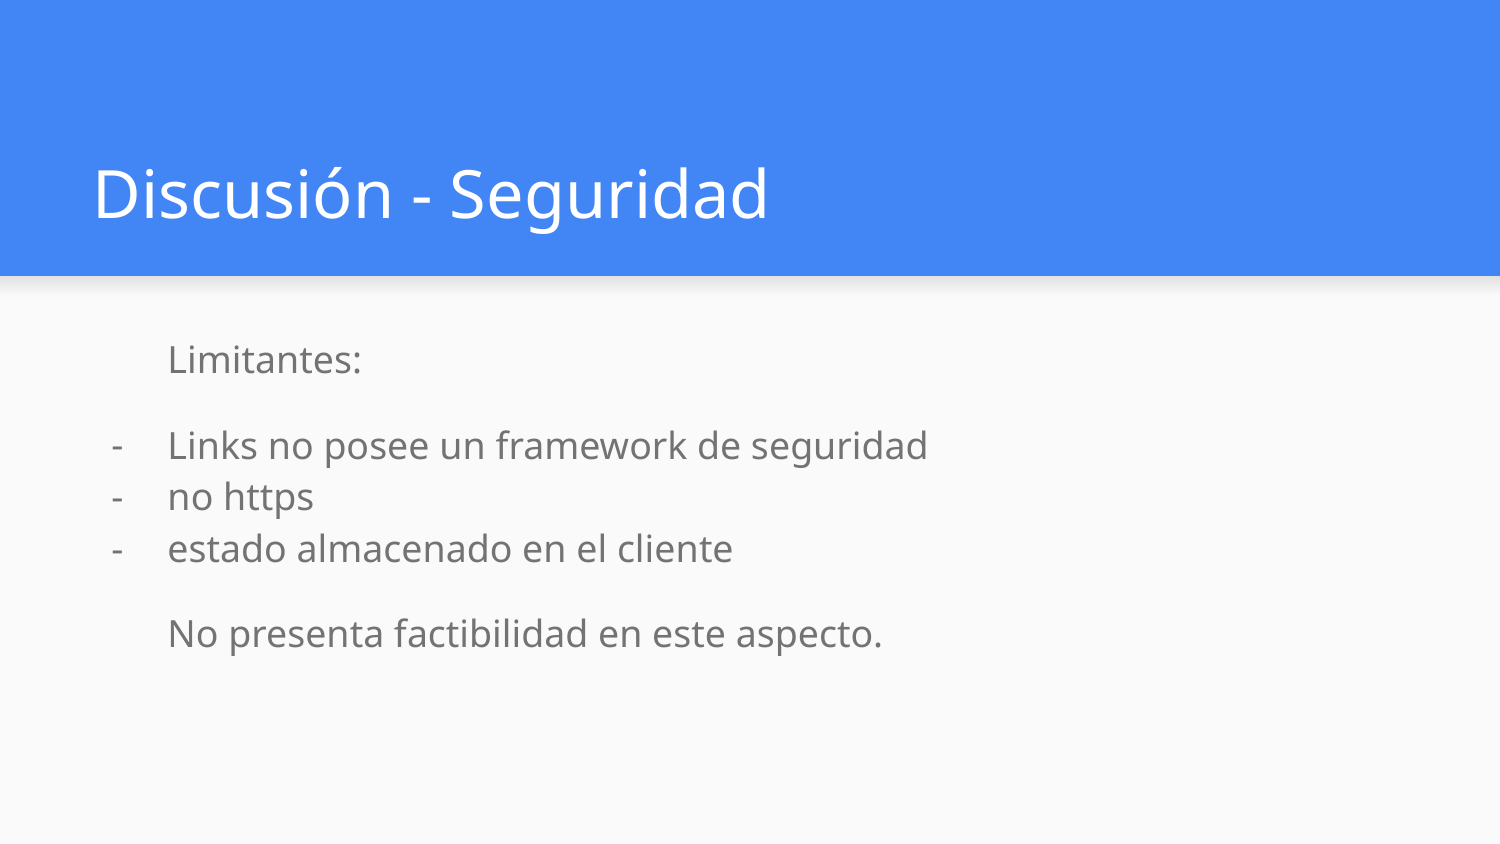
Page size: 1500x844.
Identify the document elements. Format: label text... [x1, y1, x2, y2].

title Discusión - Seguridad [77, 121, 1427, 248]
list Limitantes: Links no posee un framework de seguridad no https estado almacenado en el cliente No presenta factibilidad en este aspecto. [77, 314, 1427, 760]
